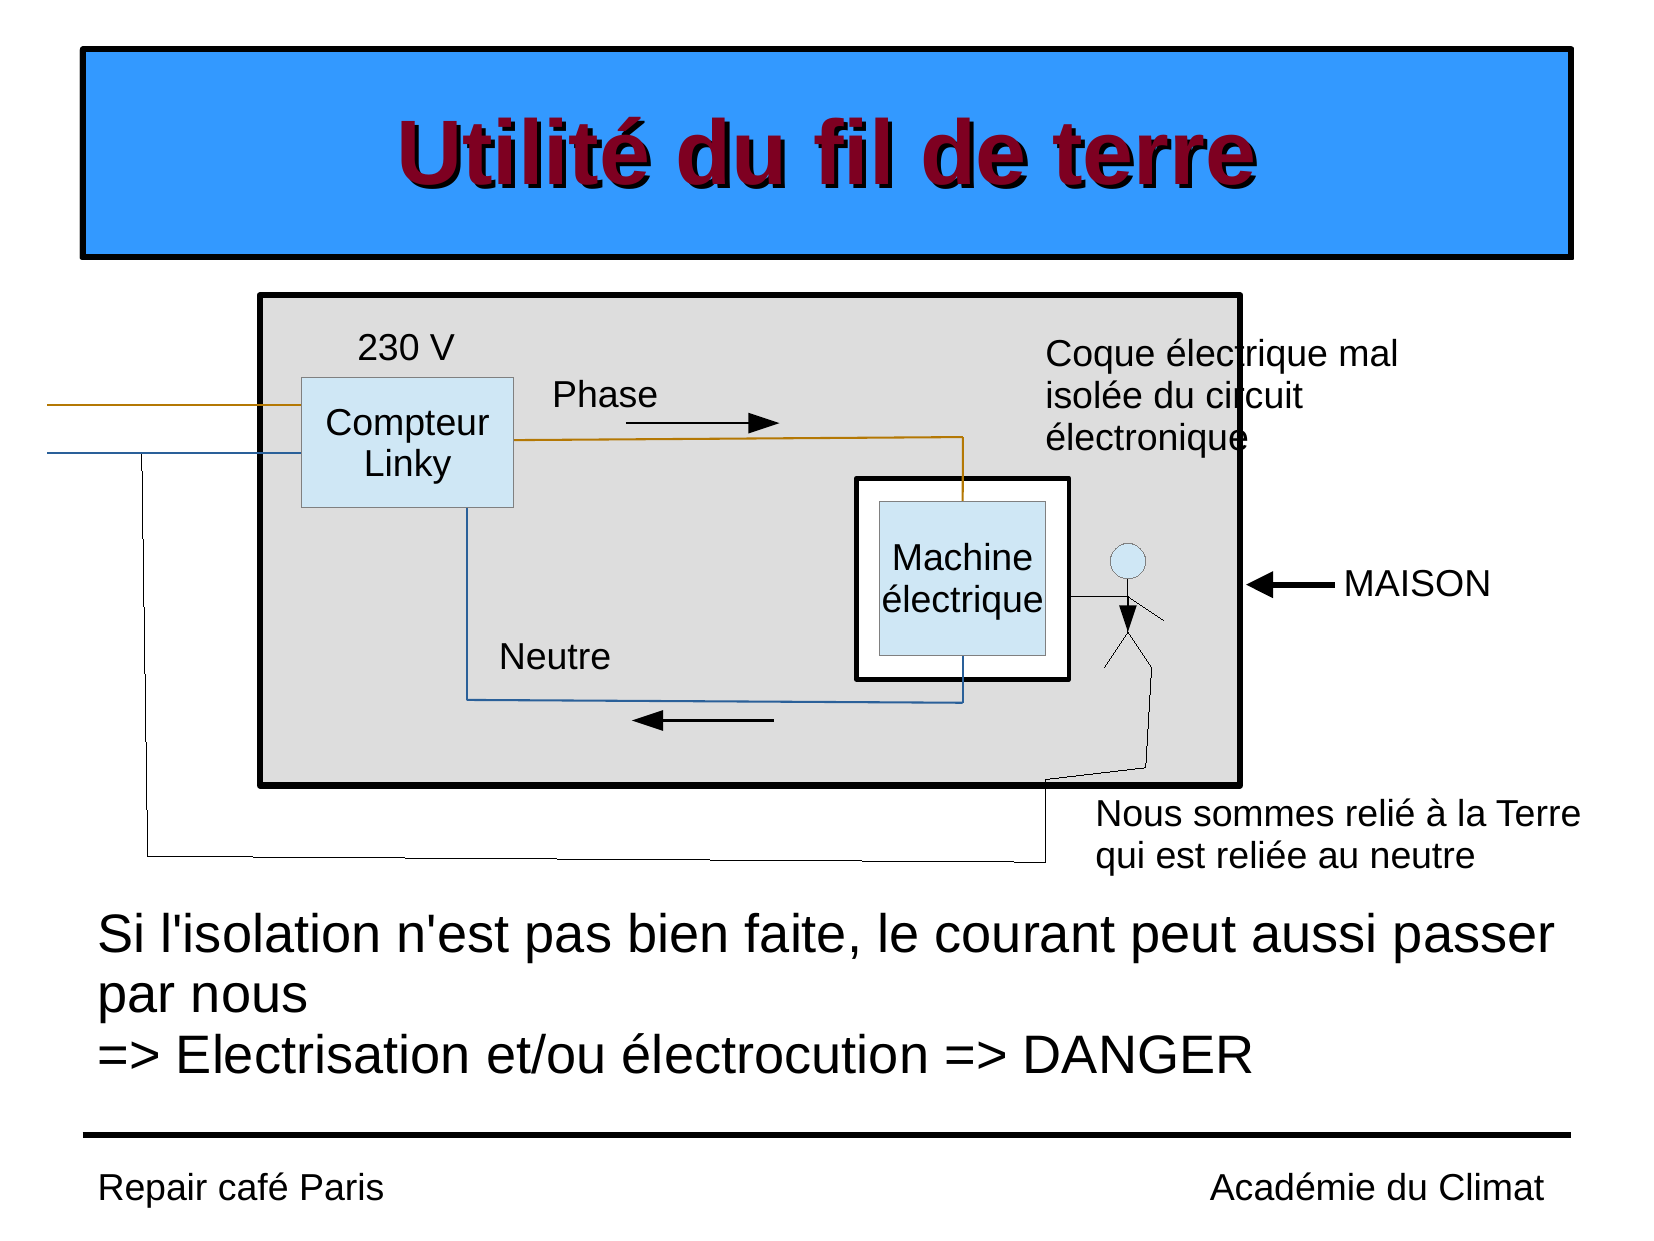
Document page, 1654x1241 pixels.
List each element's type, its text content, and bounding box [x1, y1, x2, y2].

text_box [259, 295, 1241, 786]
title Utilité du fil de terre [82, 49, 1571, 257]
text_box Repair café Paris Académie du Climat [82, 1158, 1571, 1216]
text_box Coque électrique mal isolée du circuit électronique [1030, 324, 1453, 473]
text_box Si l'isolation n'est pas bien faite, le courant peut aussi passer par nous => Electrisation et/ou électrocution => DANGER [82, 895, 1583, 1111]
text_box [468, 439, 962, 701]
text_box MAISON [1328, 555, 1507, 612]
text_box Nous sommes relié à la Terre qui est reliée au neutre [1080, 785, 1654, 927]
text_box Compteur Linky [301, 377, 514, 508]
text_box 230 V [342, 318, 471, 376]
text_box [259, 406, 301, 452]
text_box Neutre [484, 628, 627, 686]
text_box Machine électrique [879, 501, 1046, 656]
text_box Phase [537, 366, 674, 423]
